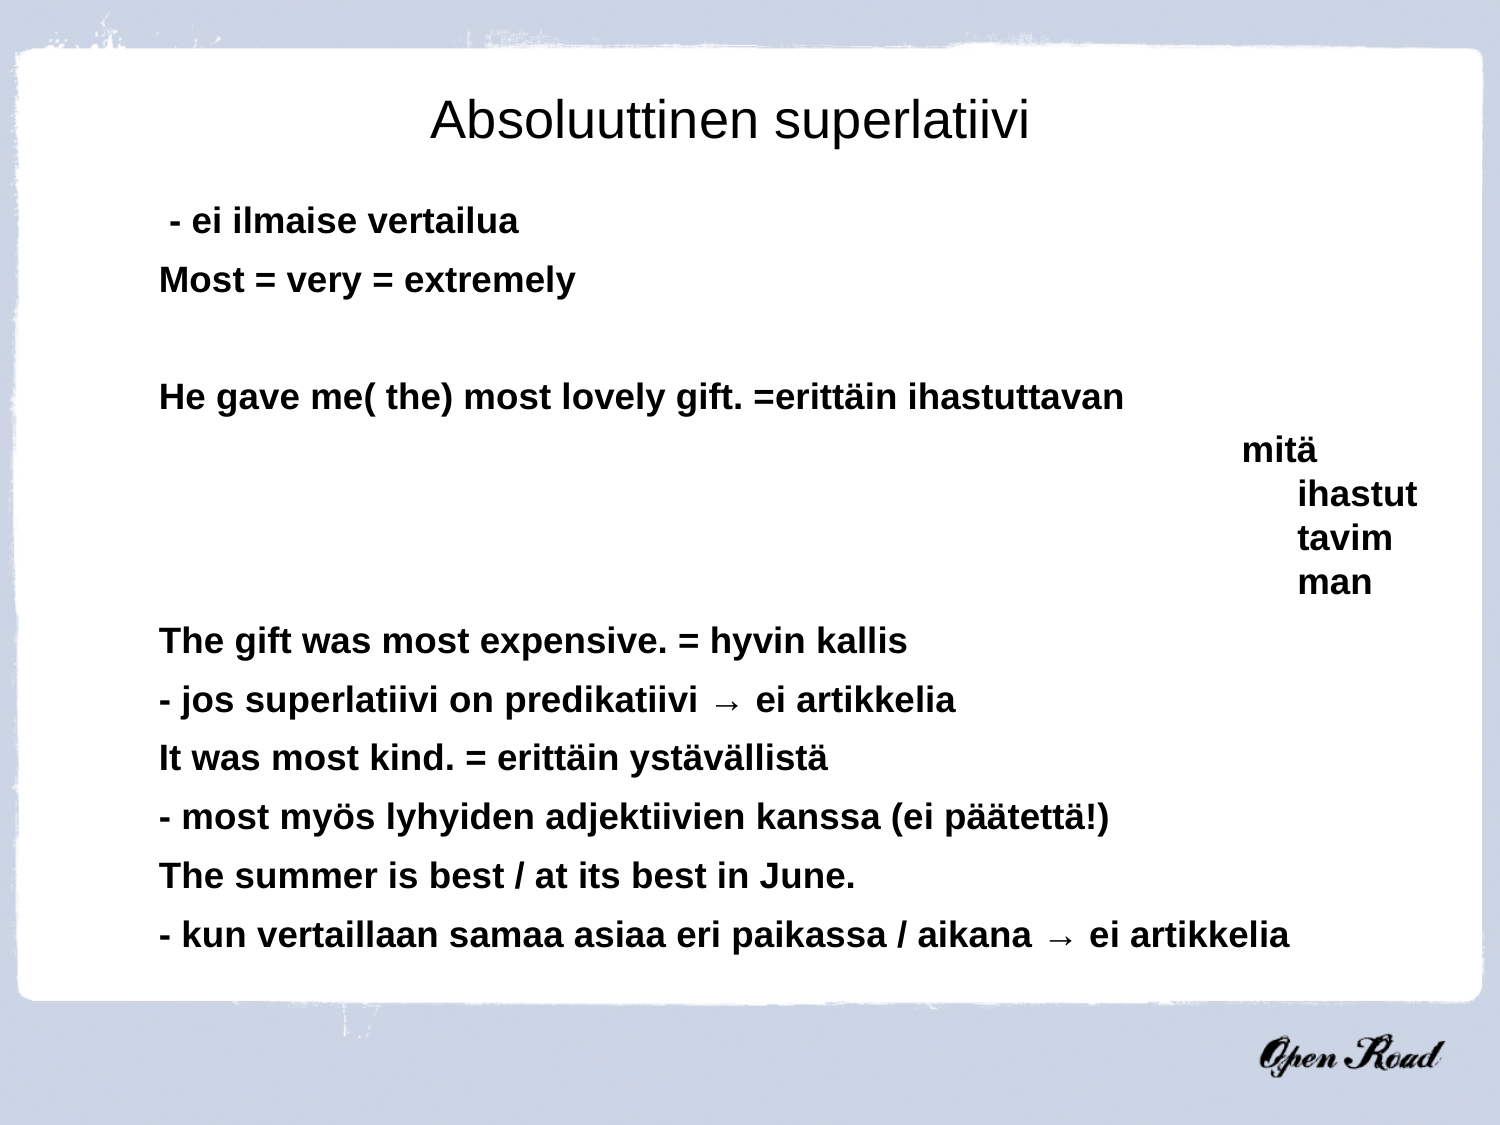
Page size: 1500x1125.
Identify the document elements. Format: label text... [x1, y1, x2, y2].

list - ei ilmaise vertailua Most = very = extremely He gave me( the) most lovely gift. =erittäin ihastuttavan mitä ihastuttavimman The gift was most expensive. = hyvin kallis - jos superlatiivi on predikatiivi → ei artikkelia It was most kind. = erittäin ystävällistä - most myös lyhyiden adjektiivien kanssa (ei päätettä!) The summer is best / at its best in June. - kun vertaillaan samaa asiaa eri paikassa / aikana → ei artikkelia [94, 188, 1441, 969]
title Absoluuttinen superlatiivi [94, 23, 1368, 188]
